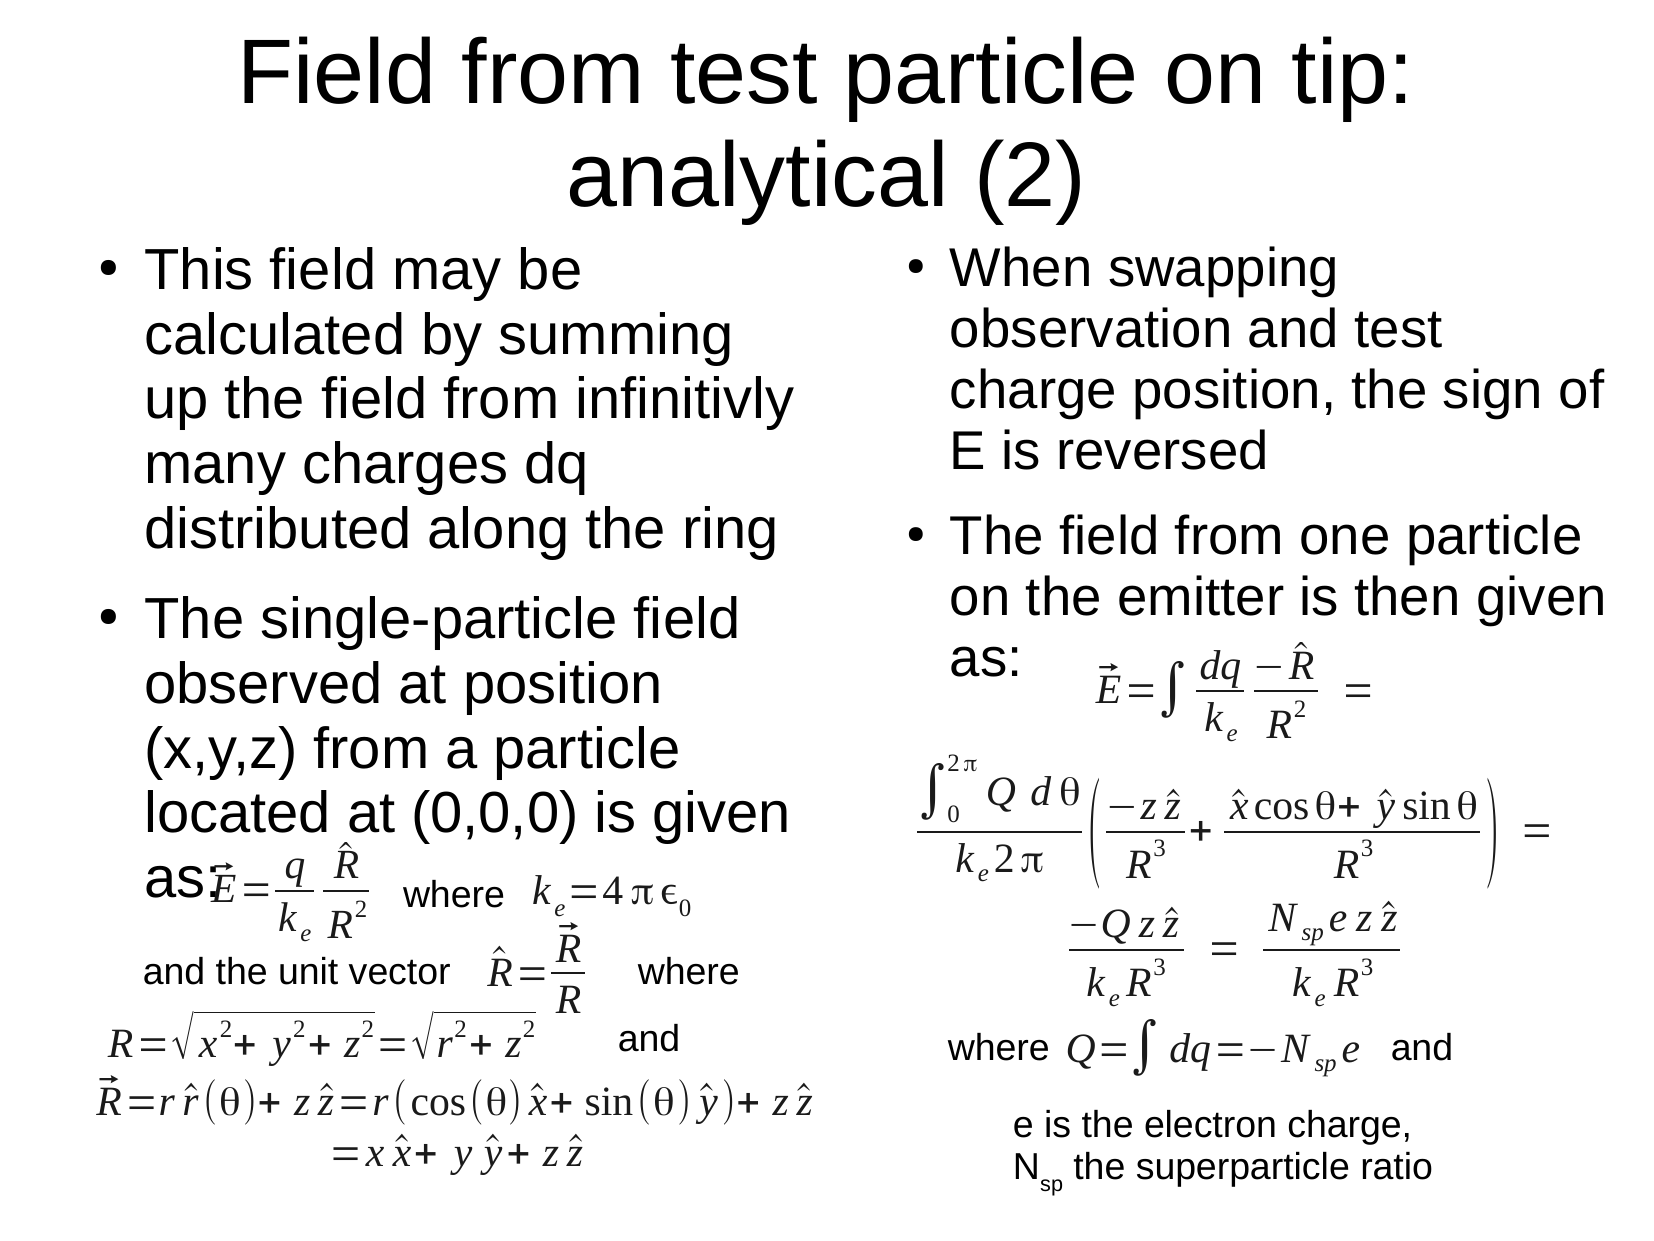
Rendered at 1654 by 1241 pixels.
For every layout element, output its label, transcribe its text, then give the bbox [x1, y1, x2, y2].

list This field may be calculated by summing up the field from infinitivly many charges dq distributed along the ring The single-particle field observed at position (x,y,z) from a particle located at (0,0,0) is given as: [82, 237, 809, 922]
text_box where [388, 865, 524, 923]
text_box where [933, 1019, 1059, 1076]
chart [88, 1072, 821, 1175]
chart [100, 868, 699, 1067]
text_box and [603, 1009, 739, 1072]
text_box e is the electron charge, Nsp the superparticle ratio [998, 1095, 1478, 1204]
text_box where [623, 942, 759, 1000]
text_box and [1376, 1019, 1512, 1076]
list When swapping observation and test charge position, the sign of E is reversed The field from one particle on the emitter is then given as: [891, 237, 1618, 691]
chart [1059, 1015, 1368, 1080]
chart [909, 642, 1560, 1012]
chart [203, 842, 377, 942]
text_box and the unit vector [128, 942, 474, 1000]
title Field from test particle on tip: analytical (2) [82, 19, 1571, 227]
